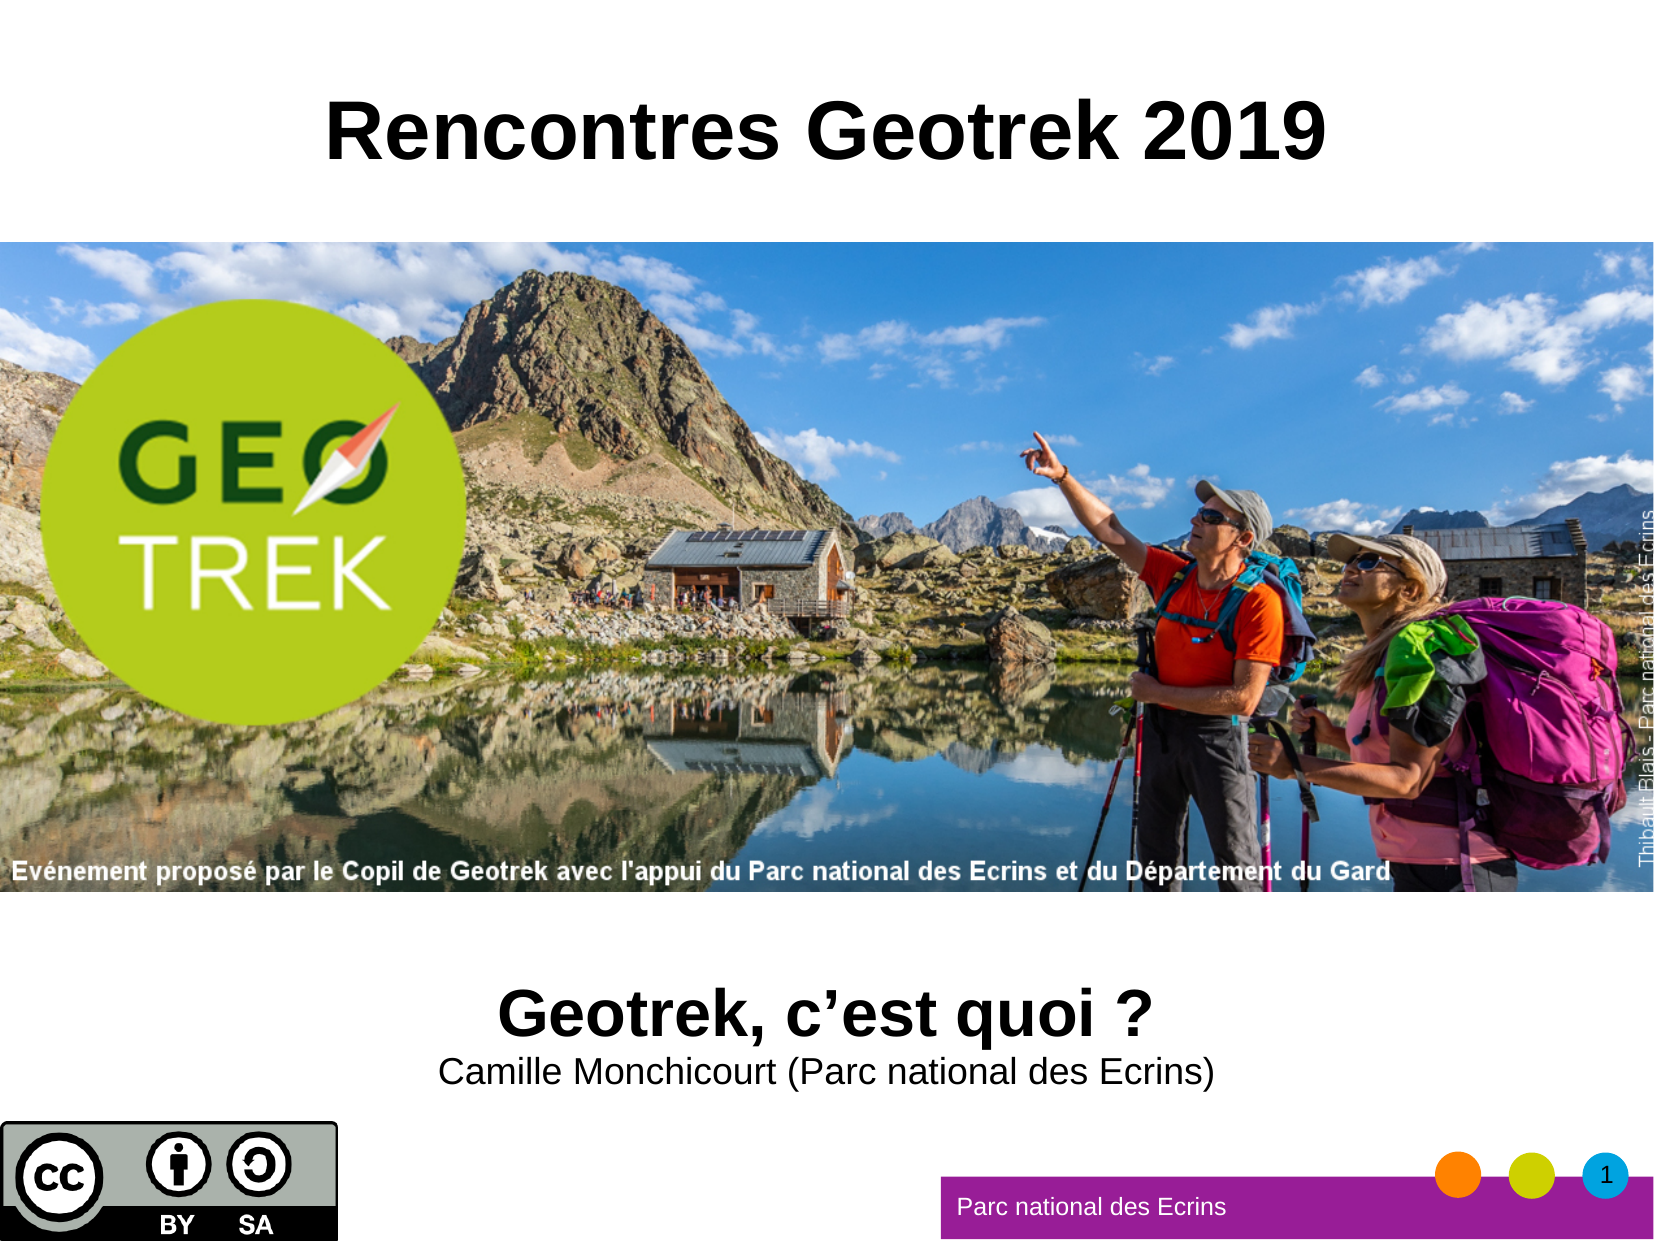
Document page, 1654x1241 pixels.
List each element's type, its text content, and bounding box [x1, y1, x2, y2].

picture [0, 1121, 338, 1241]
picture [0, 242, 1654, 892]
title Geotrek, c’est quoi ? Camille Monchicourt (Parc national des Ecrins) [0, 944, 1654, 1093]
title Rencontres Geotrek 2019 [0, 0, 1654, 178]
